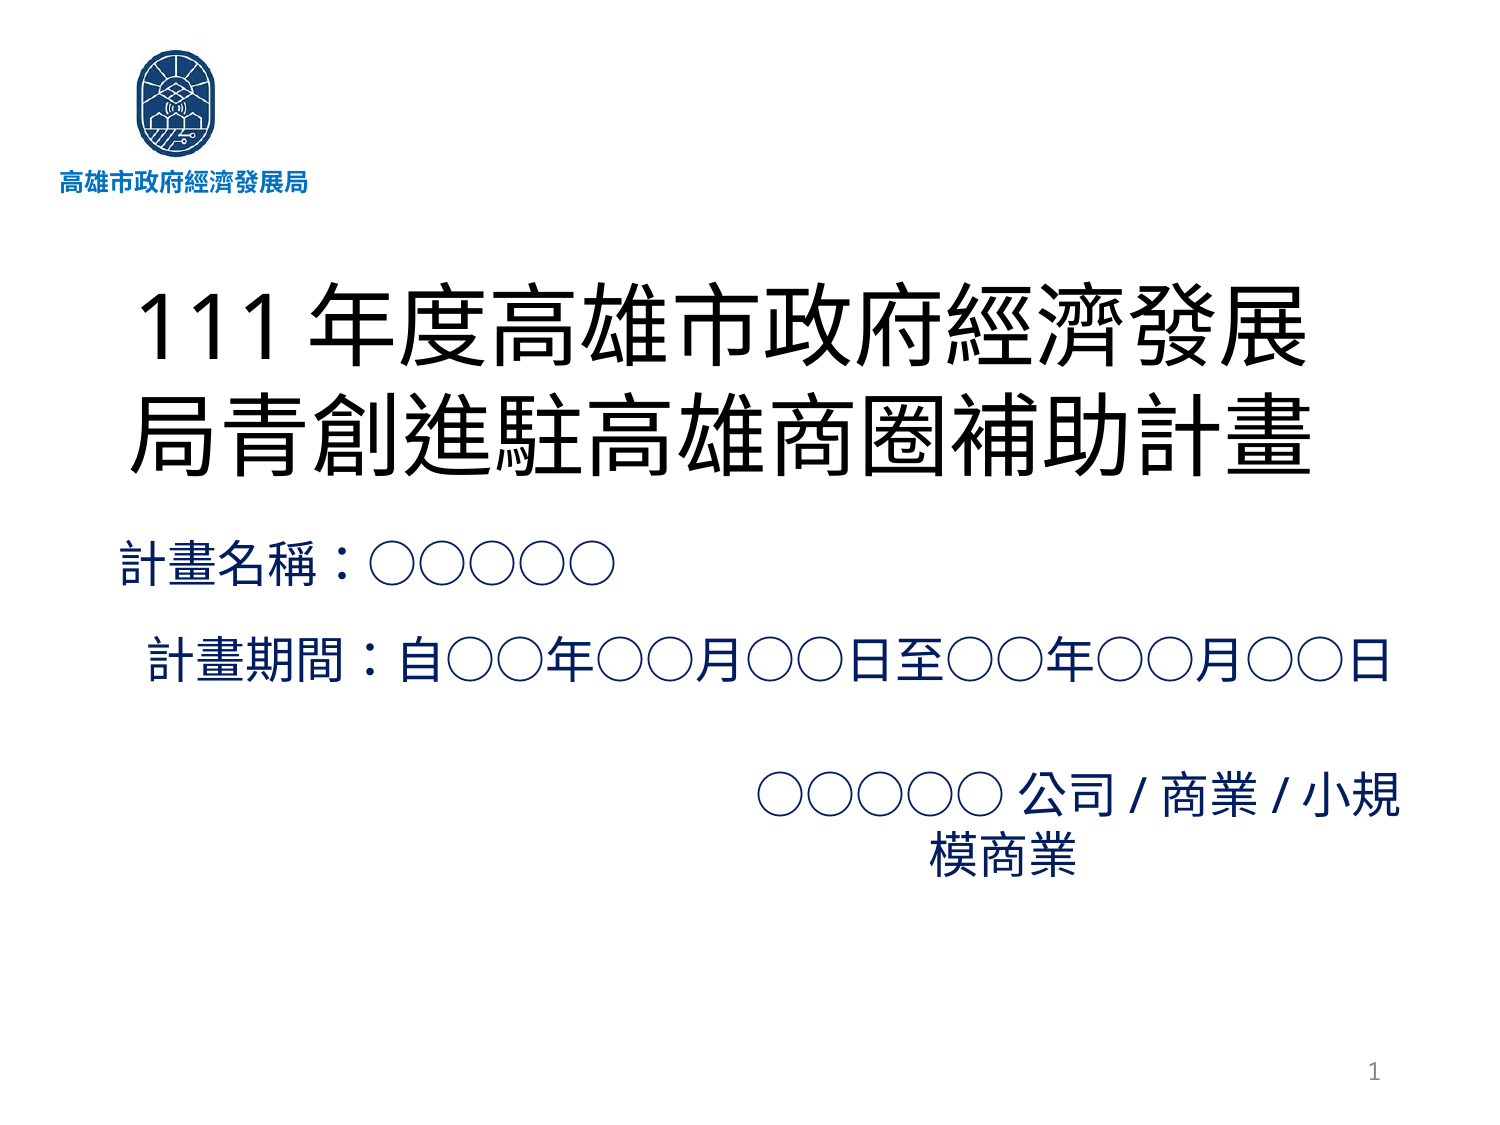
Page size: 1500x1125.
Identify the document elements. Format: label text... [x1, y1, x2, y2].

text_box 計畫名稱：○○○○○ [102, 524, 634, 600]
slide_number <編號> [1059, 1042, 1397, 1103]
picture [103, 30, 248, 176]
text_box ○○○○○公司/商業/小規模商業 [572, 756, 1435, 892]
text_box 計畫期間：自○○年○○月○○日至○○年○○月○○日 [130, 621, 1411, 697]
title 111年度高雄市政府經濟發展局青創進駐高雄商圈補助計畫 [112, 229, 1332, 496]
